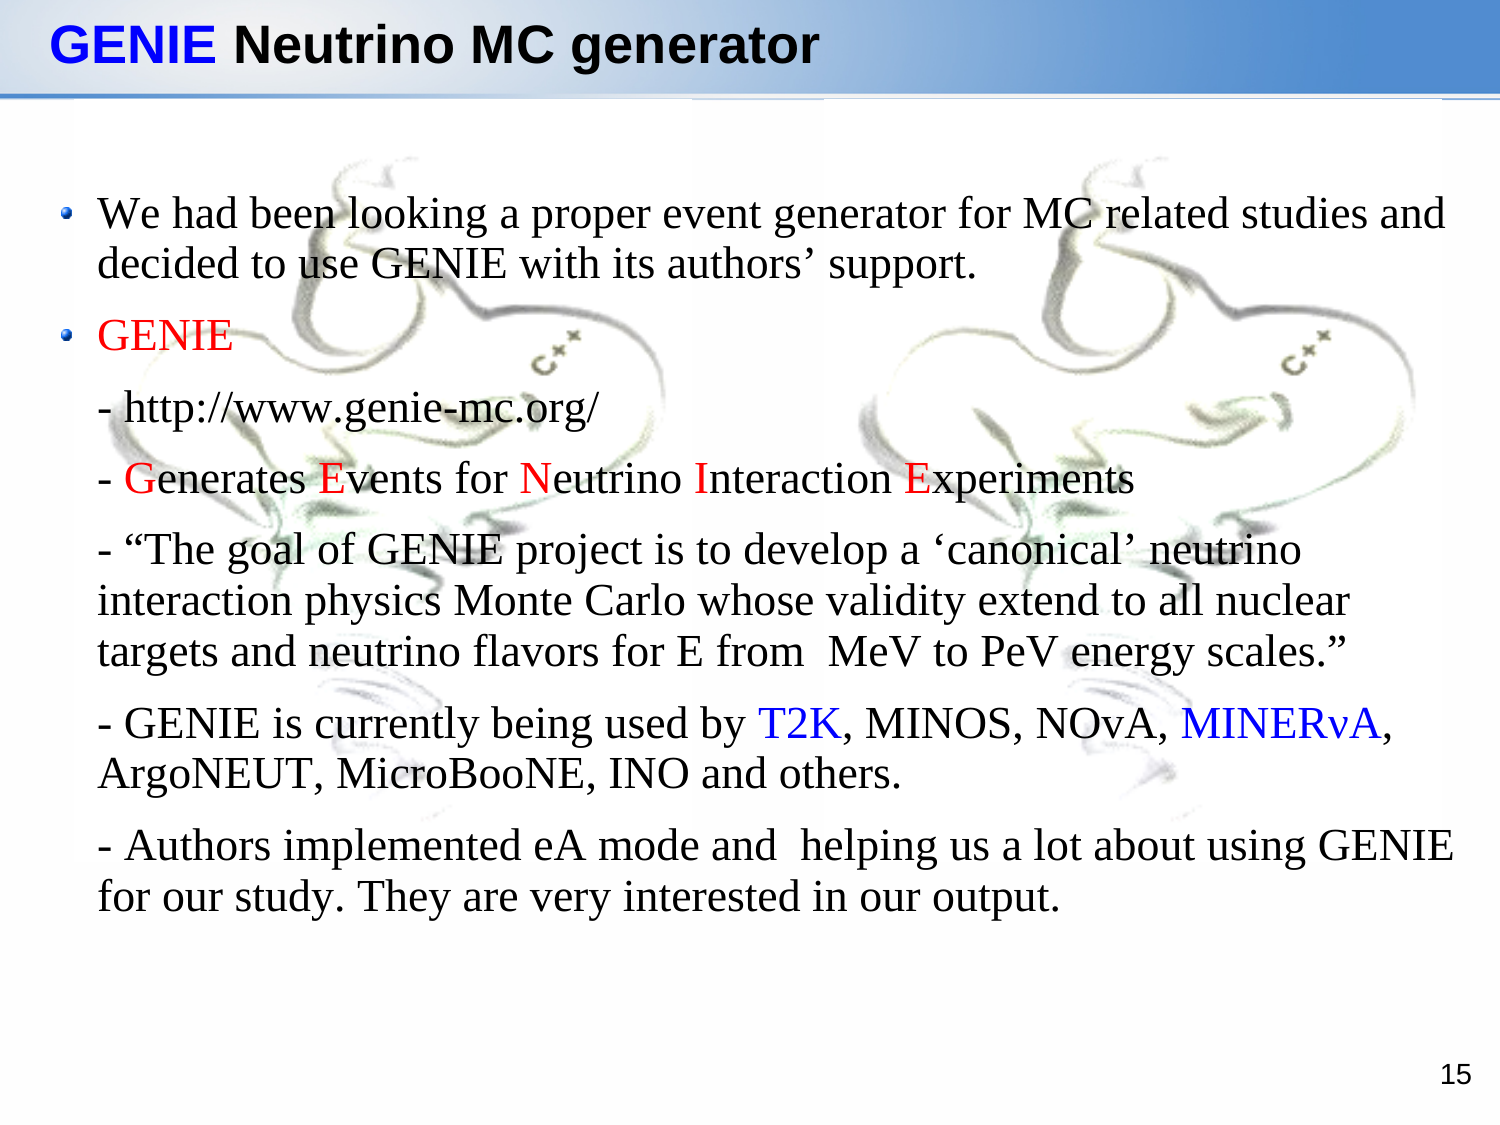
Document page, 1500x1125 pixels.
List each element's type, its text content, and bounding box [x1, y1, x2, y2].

picture [0, 0, 1500, 1125]
title GENIE Neutrino MC generator [49, 12, 1447, 94]
list We had been looking a proper event generator for MC related studies and decided to use GENIE with its authors’ support. GENIE - http://www.genie-mc.org/ - Generates Events for Neutrino Interaction Experiments - “The goal of GENIE project is to develop a ‘canonical’ neutrino interaction physics Monte Carlo whose validity extend to all nuclear targets and neutrino flavors for E from MeV to PeV energy scales.” - GENIE is currently being used by T2K, MINOS, NOvA, MINERνA, ArgoNEUT, MicroBooNE, INO and others. - Authors implemented eA mode and helping us a lot about using GENIE for our study. They are very interested in our output. [61, 187, 1460, 1013]
